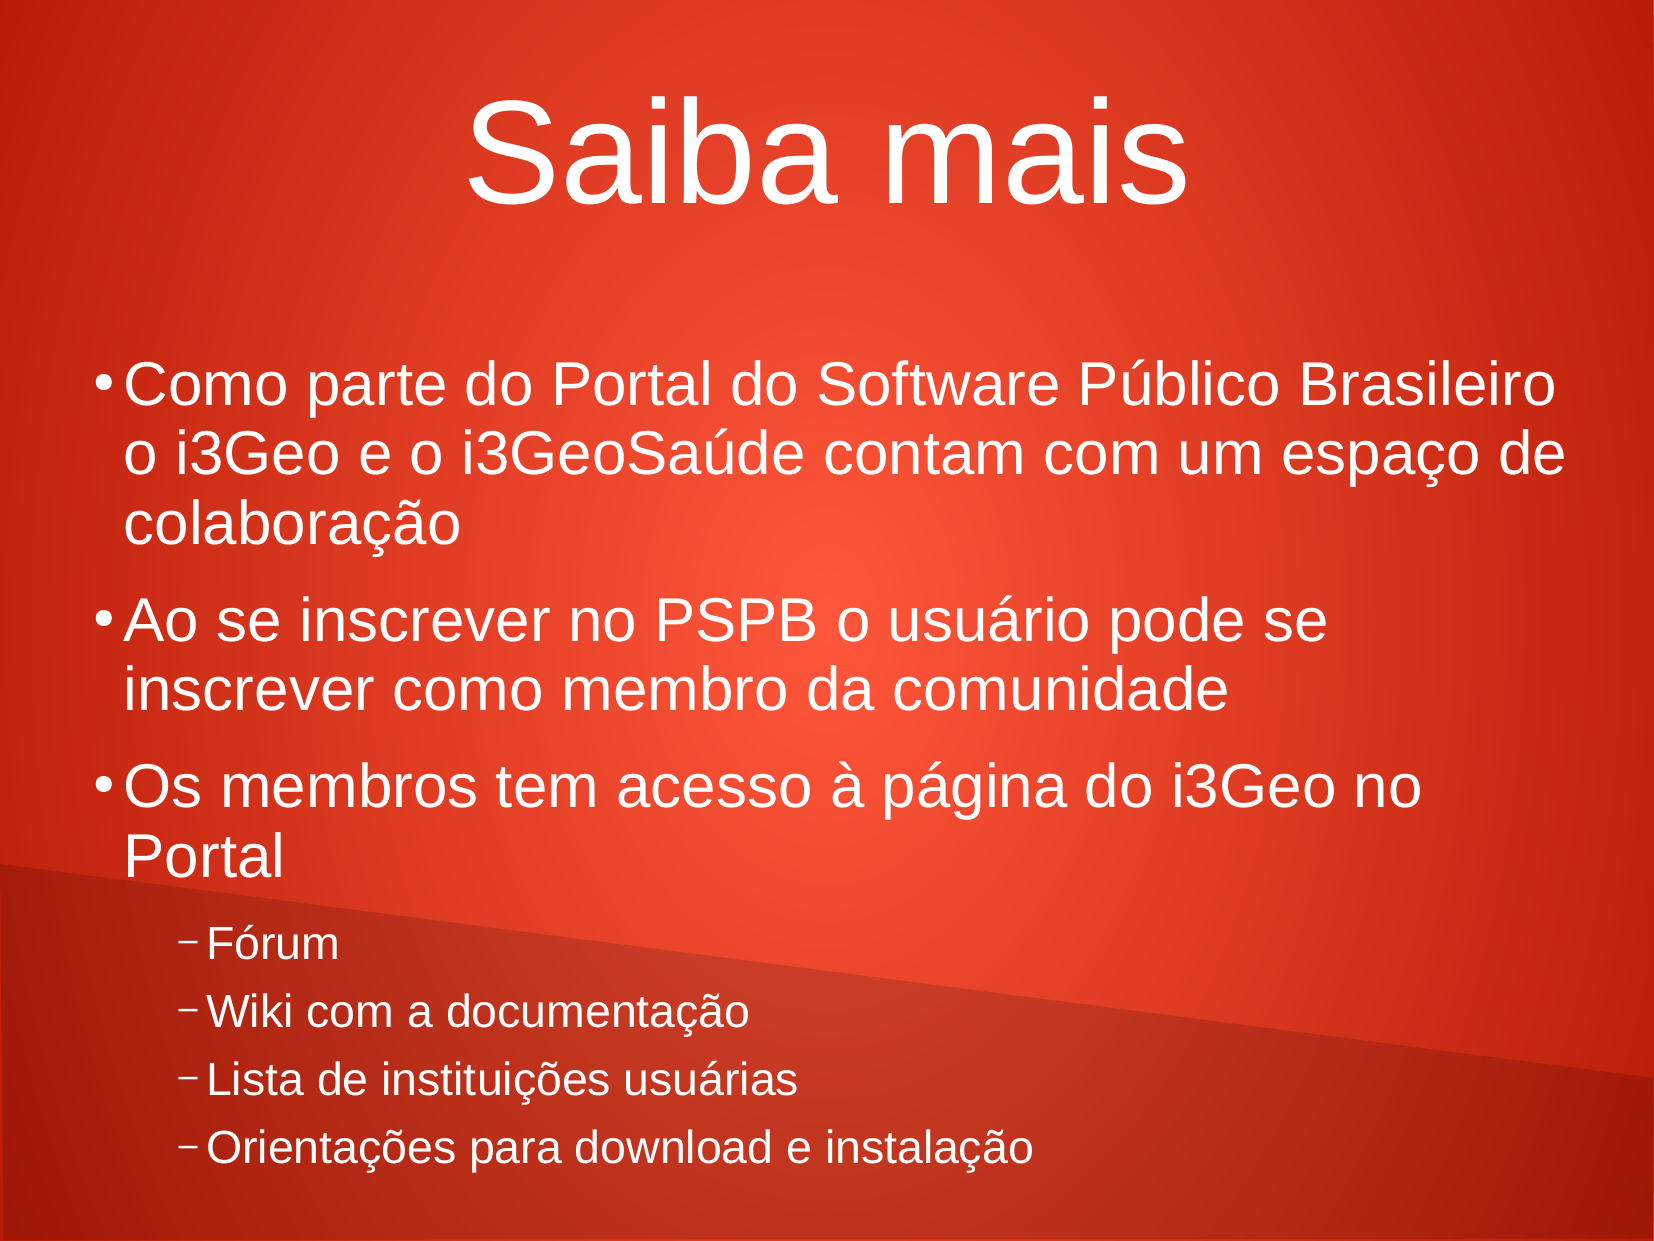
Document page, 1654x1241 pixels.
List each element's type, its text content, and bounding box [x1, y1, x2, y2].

title Saiba mais [82, 49, 1571, 257]
list Como parte do Portal do Software Público Brasileiro o i3Geo e o i3GeoSaúde contam com um espaço de colaboração Ao se inscrever no PSPB o usuário pode se inscrever como membro da comunidade Os membros tem acesso à página do i3Geo no Portal Fórum Wiki com a documentação Lista de instituições usuárias Orientações para download e instalação [82, 349, 1571, 1182]
